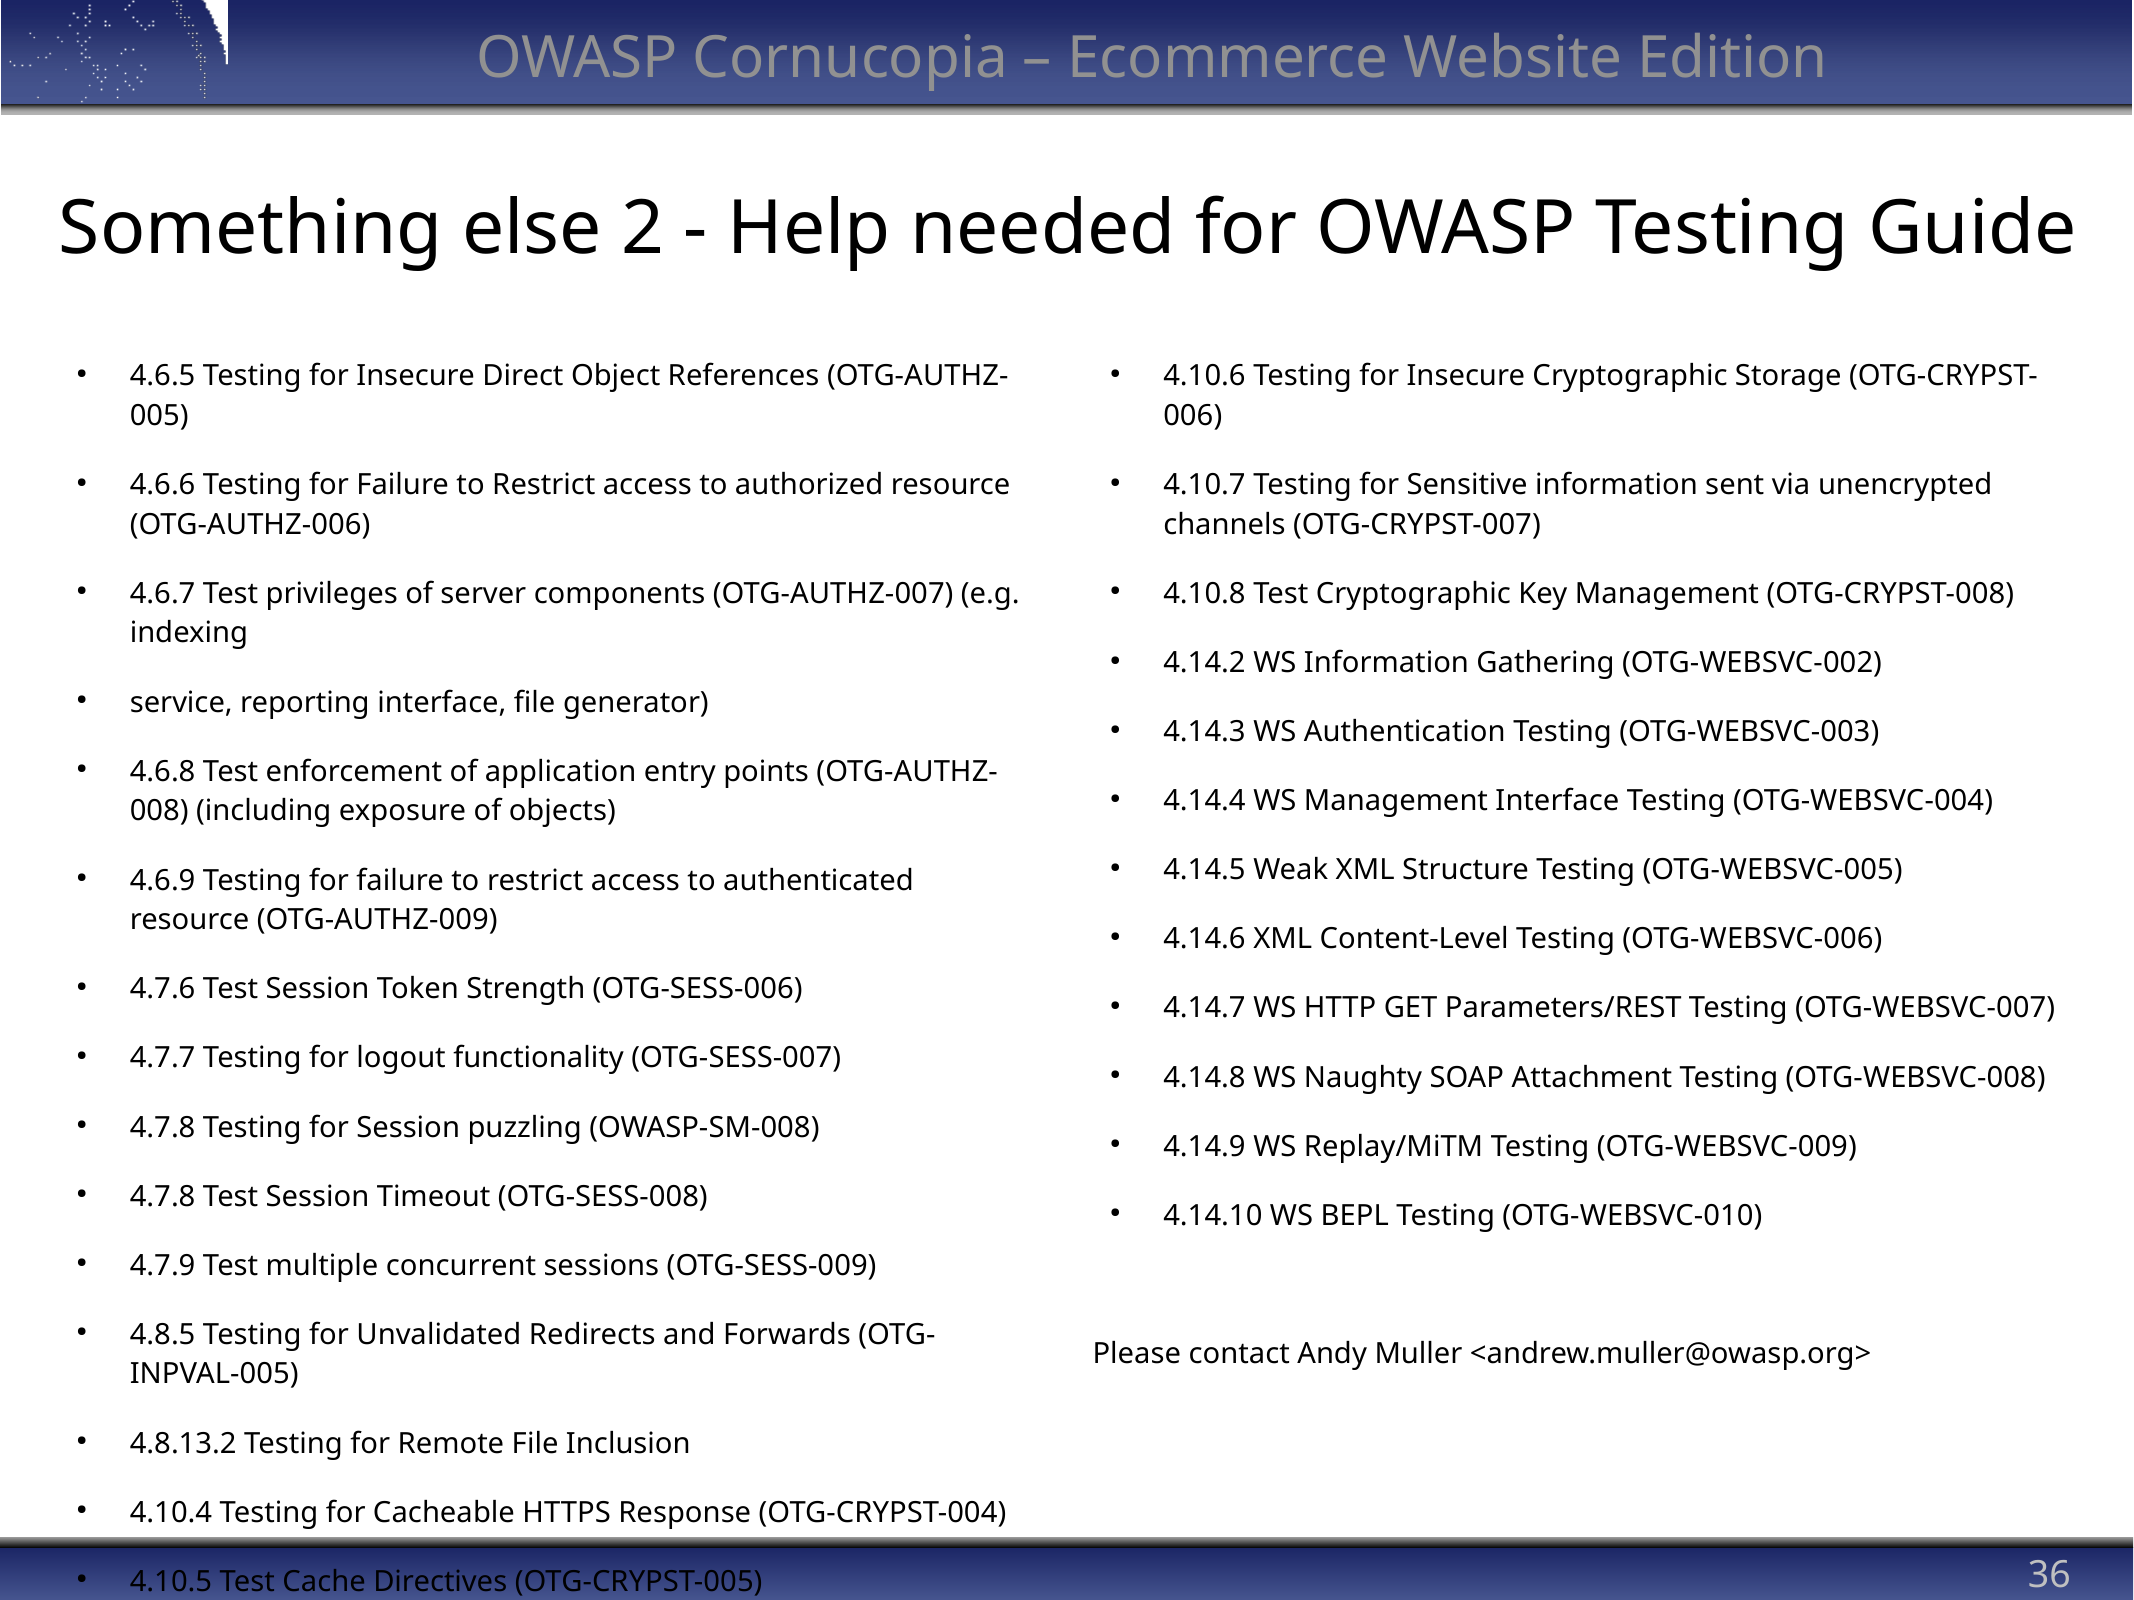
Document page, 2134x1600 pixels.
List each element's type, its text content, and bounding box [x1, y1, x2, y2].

title Something else 2 - Help needed for OWASP Testing Guide [58, 124, 2126, 325]
list 4.10.6 Testing for Insecure Cryptographic Storage (OTG-CRYPST-006) 4.10.7 Testing for Sensitive information sent via unencrypted channels (OTG-CRYPST-007) 4.10.8 Test Cryptographic Key Management (OTG-CRYPST-008) 4.14.2 WS Information Gathering (OTG-WEBSVC-002) 4.14.3 WS Authentication Testing (OTG-WEBSVC-003) 4.14.4 WS Management Interface Testing (OTG-WEBSVC-004) 4.14.5 Weak XML Structure Testing (OTG-WEBSVC-005) 4.14.6 XML Content-Level Testing (OTG-WEBSVC-006) 4.14.7 WS HTTP GET Parameters/REST Testing (OTG-WEBSVC-007) 4.14.8 WS Naughty SOAP Attachment Testing (OTG-WEBSVC-008) 4.14.9 WS Replay/MiTM Testing (OTG-WEBSVC-009) 4.14.10 WS BEPL Testing (OTG-WEBSVC-010) Please contact Andy Muller <andrew.muller@owasp.org> [1092, 354, 2067, 1536]
list 4.6.5 Testing for Insecure Direct Object References (OTG-AUTHZ-005) 4.6.6 Testing for Failure to Restrict access to authorized resource (OTG-AUTHZ-006) 4.6.7 Test privileges of server components (OTG-AUTHZ-007) (e.g. indexing service, reporting interface, file generator) 4.6.8 Test enforcement of application entry points (OTG-AUTHZ-008) (including exposure of objects) 4.6.9 Testing for failure to restrict access to authenticated resource (OTG-AUTHZ-009) 4.7.6 Test Session Token Strength (OTG-SESS-006) 4.7.7 Testing for logout functionality (OTG-SESS-007) 4.7.8 Testing for Session puzzling (OWASP-SM-008) 4.7.8 Test Session Timeout (OTG-SESS-008) 4.7.9 Test multiple concurrent sessions (OTG-SESS-009) 4.8.5 Testing for Unvalidated Redirects and Forwards (OTG-INPVAL-005) 4.8.13.2 Testing for Remote File Inclusion 4.10.4 Testing for Cacheable HTTPS Response (OTG-CRYPST-004) 4.10.5 Test Cache Directives (OTG-CRYPST-005) [58, 354, 1034, 1536]
